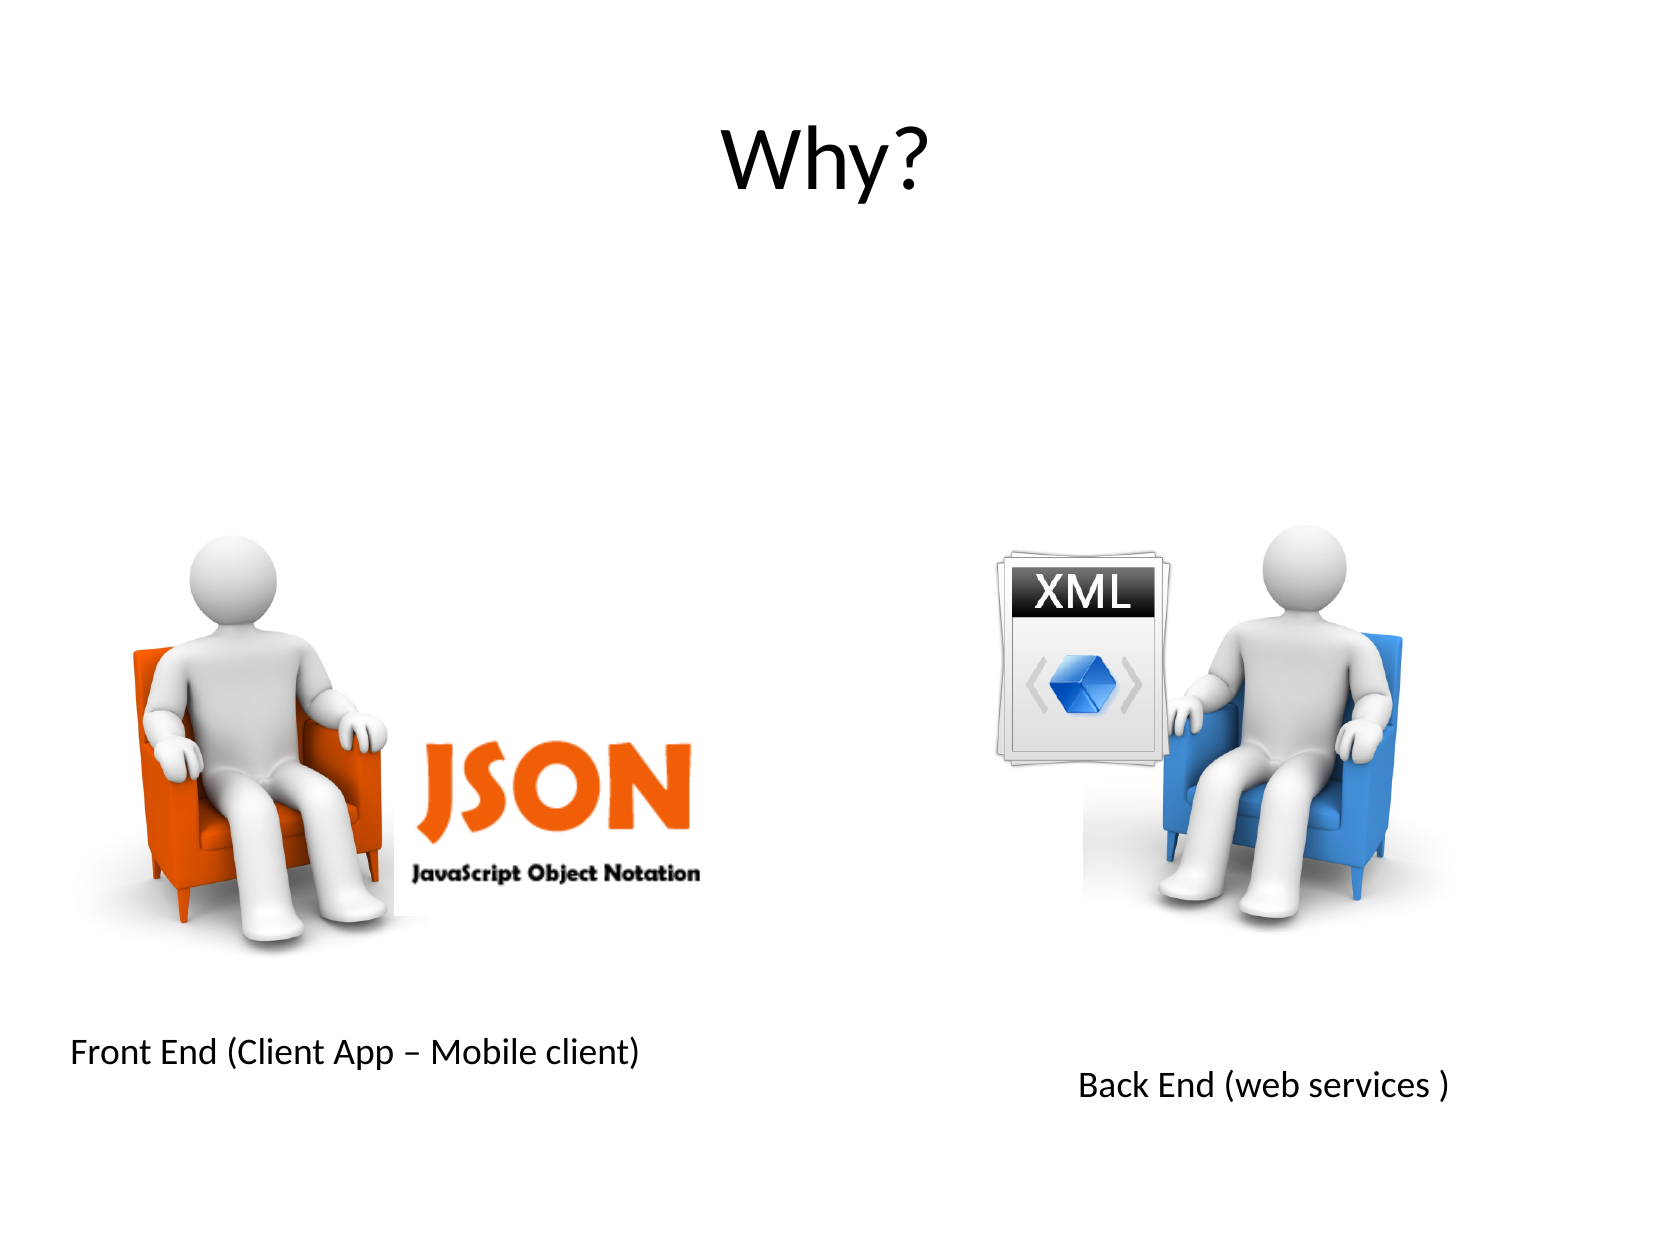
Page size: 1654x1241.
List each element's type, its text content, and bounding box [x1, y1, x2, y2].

picture [68, 482, 726, 991]
text_box Front End (Client App – Mobile client) [55, 1019, 656, 1080]
picture [972, 454, 1526, 968]
text_box Back End (web services ) [1063, 1052, 1466, 1113]
title Why? [82, 49, 1571, 257]
